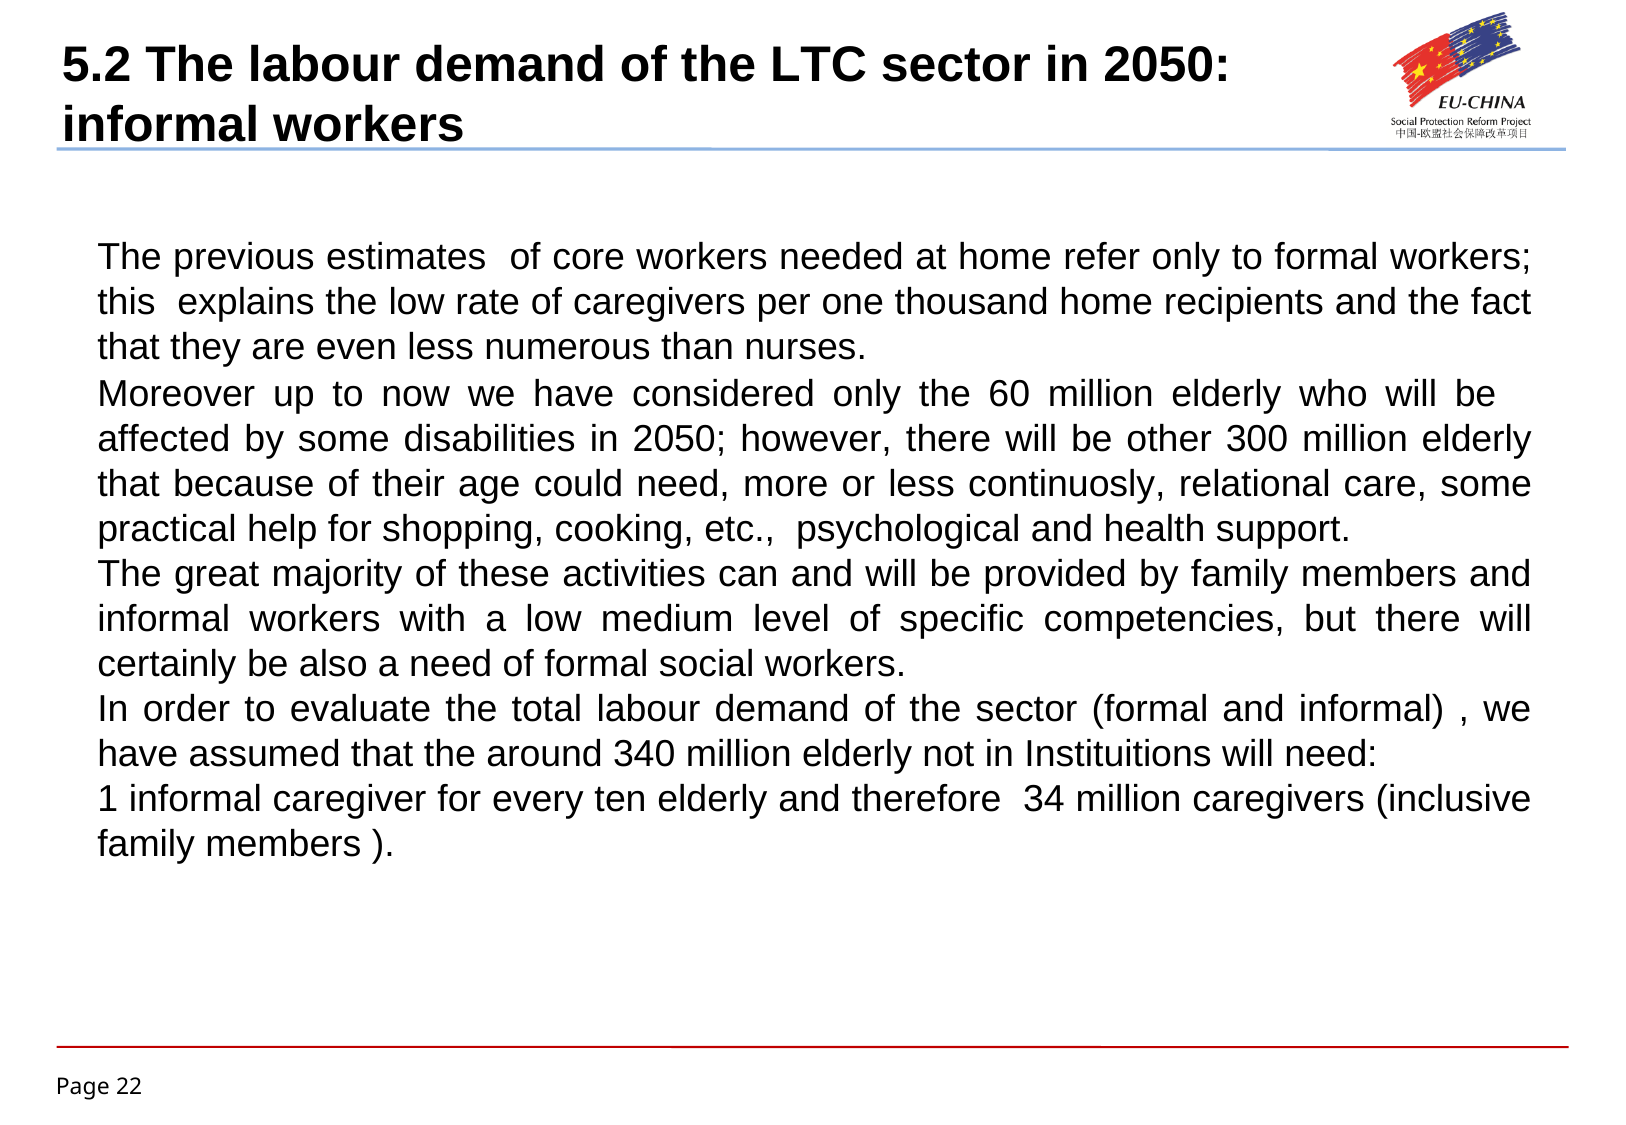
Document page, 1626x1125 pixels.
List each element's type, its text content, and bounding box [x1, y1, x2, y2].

picture [1386, 0, 1536, 147]
text_box The previous estimates of core workers needed at home refer only to formal workers; this explains the low rate of caregivers per one thousand home recipients and the fact that they are even less numerous than nurses. Moreover up to now we have considered only the 60 million elderly who will be affected by some disabilities in 2050; however, there will be other 300 million elderly that because of their age could need, more or less continuosly, relational care, some practical help for shopping, cooking, etc., psychological and health support. The great majority of these activities can and will be provided by family members and informal workers with a low medium level of specific competencies, but there will certainly be also a need of formal social workers. In order to evaluate the total labour demand of the sector (formal and informal) , we have assumed that the around 340 million elderly not in Instituitions will need: 1 informal caregiver for every ten elderly and therefore 34 million caregivers (inclusive family members ). [82, 224, 1547, 1009]
text_box 5.2 The labour demand of the LTC sector in 2050: informal workers [47, 23, 1477, 130]
